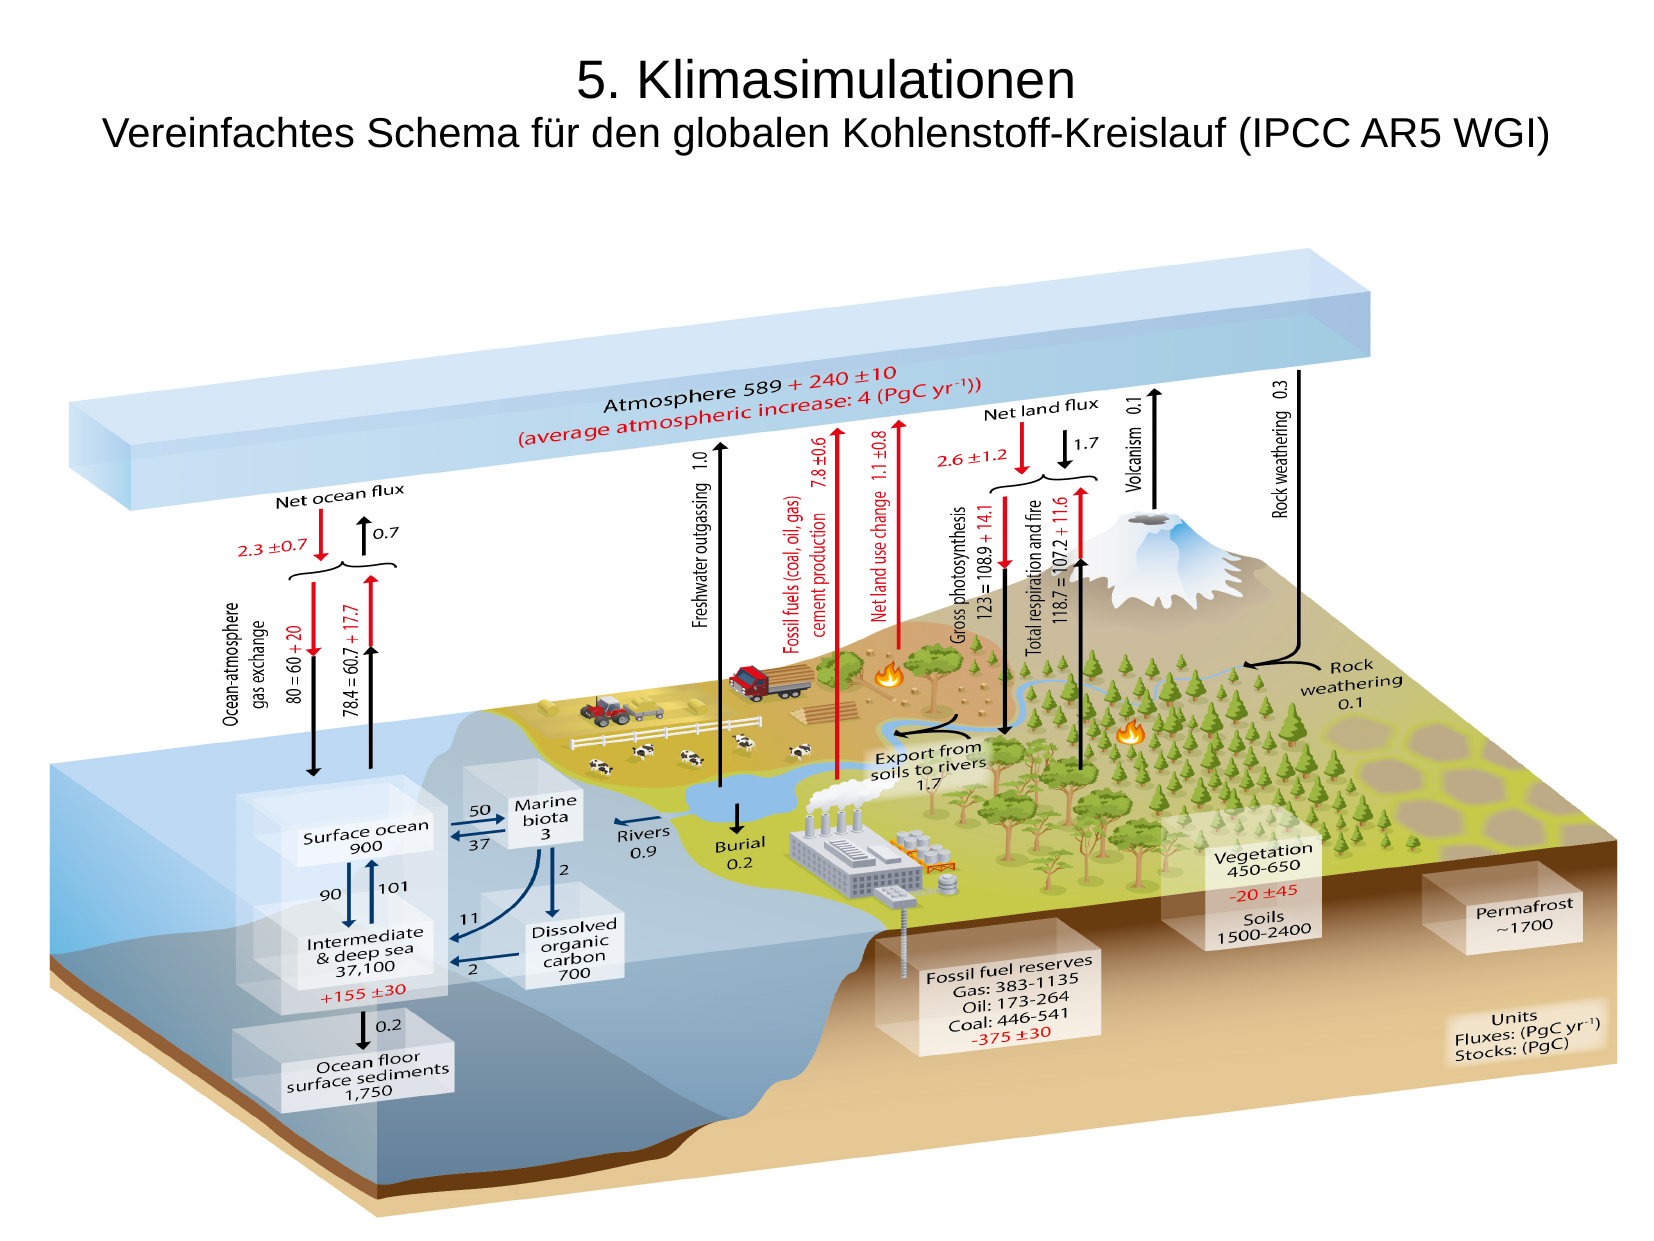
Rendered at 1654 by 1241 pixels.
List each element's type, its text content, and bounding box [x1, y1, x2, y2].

title 5. Klimasimulationen Vereinfachtes Schema für den globalen Kohlenstoff-Kreislauf (IPCC AR5 WGI) [82, 49, 1571, 224]
picture [0, 224, 1654, 1241]
